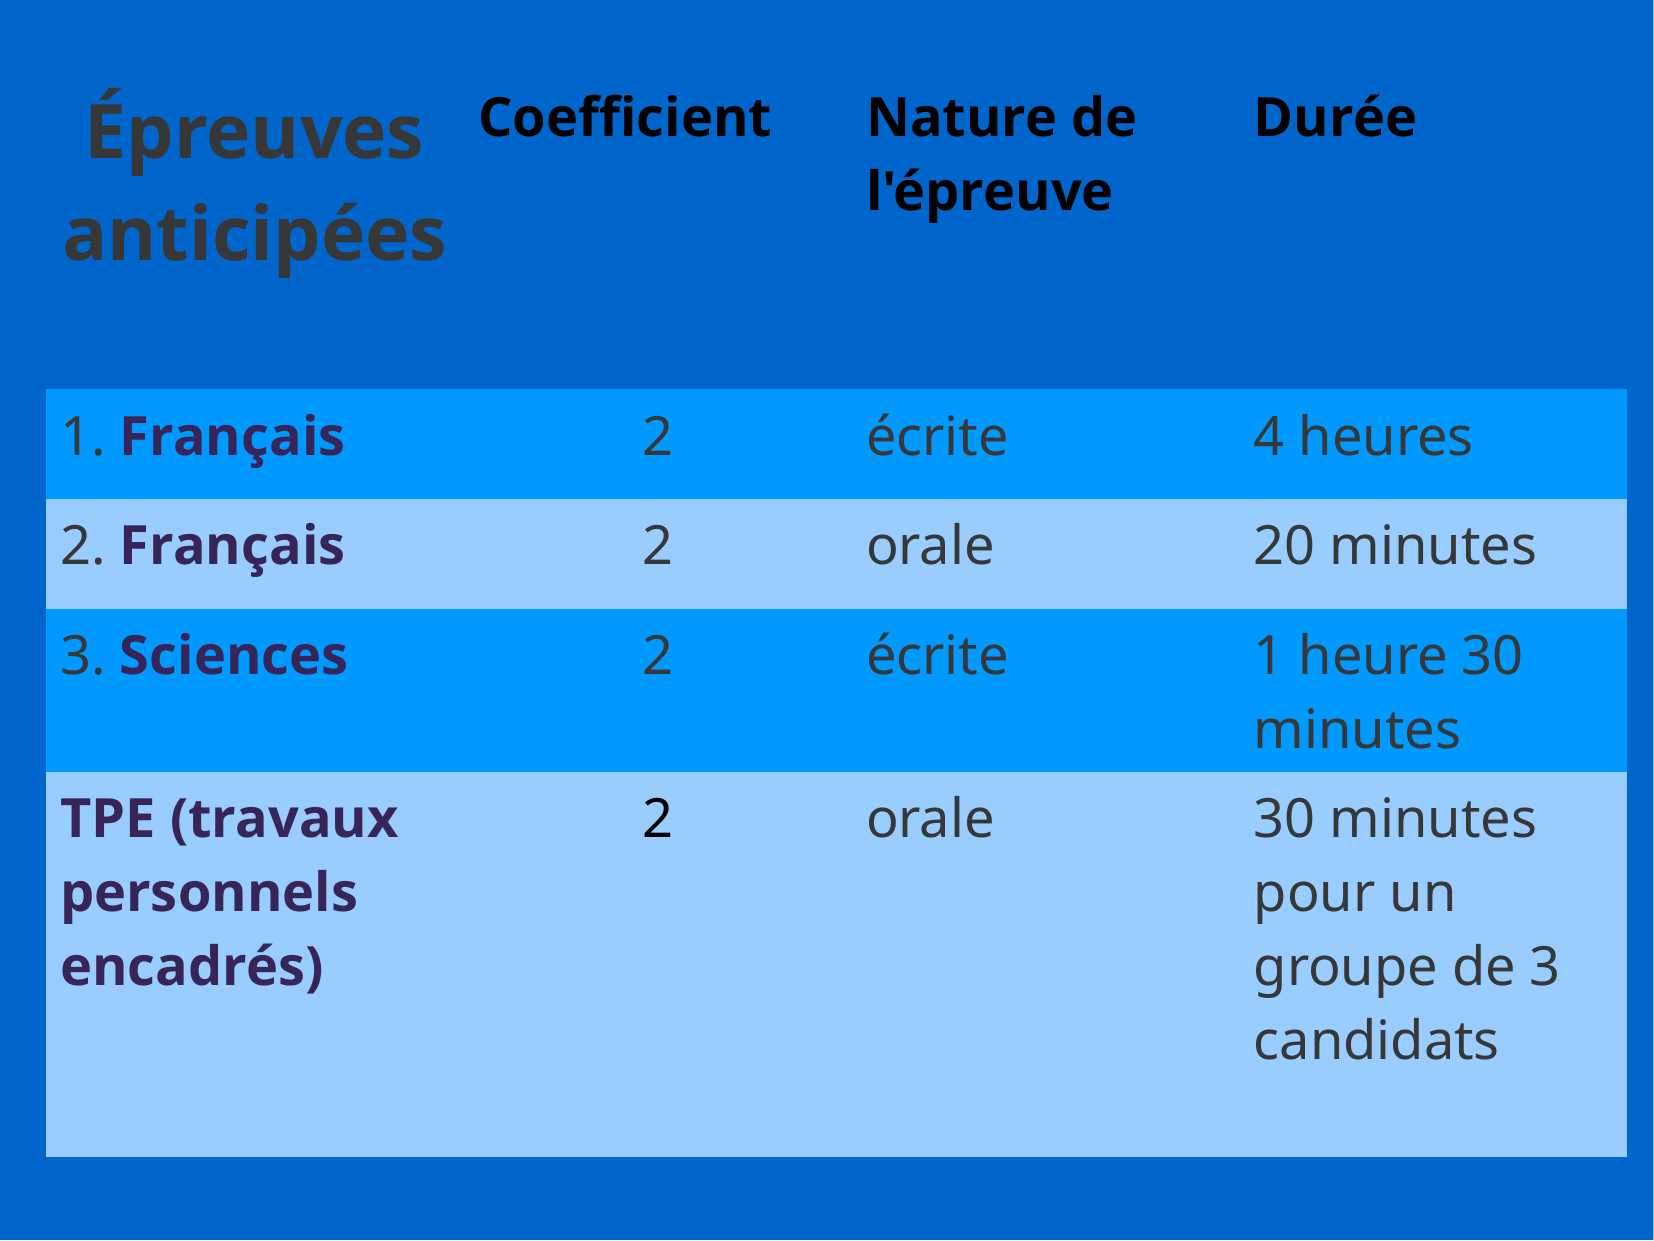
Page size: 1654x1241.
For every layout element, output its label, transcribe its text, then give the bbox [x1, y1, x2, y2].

table_cell 2 [464, 772, 851, 1157]
table_cell 4 heures [1239, 389, 1627, 499]
table_cell 2 [464, 389, 851, 499]
table_cell 2. Français [46, 499, 464, 609]
table_cell 2 [464, 499, 851, 609]
table_cell 3. Sciences [46, 609, 464, 772]
table_cell écrite [851, 389, 1239, 499]
table_cell TPE (travaux personnels encadrés) [46, 772, 464, 1157]
table_cell 20 minutes [1239, 499, 1627, 609]
table_cell orale [851, 772, 1239, 1157]
table_header Coefficient [464, 70, 851, 389]
table_cell 2 [464, 609, 851, 772]
table_cell 30 minutes pour un groupe de 3 candidats [1239, 772, 1627, 1157]
table_cell 1. Français [46, 389, 464, 499]
table_cell écrite [851, 609, 1239, 772]
table_header Épreuves anticipées [46, 70, 464, 389]
table_cell 1 heure 30 minutes [1239, 609, 1627, 772]
table_header Durée [1239, 70, 1627, 389]
table_cell orale [851, 499, 1239, 609]
table_header Nature de l'épreuve [851, 70, 1239, 389]
